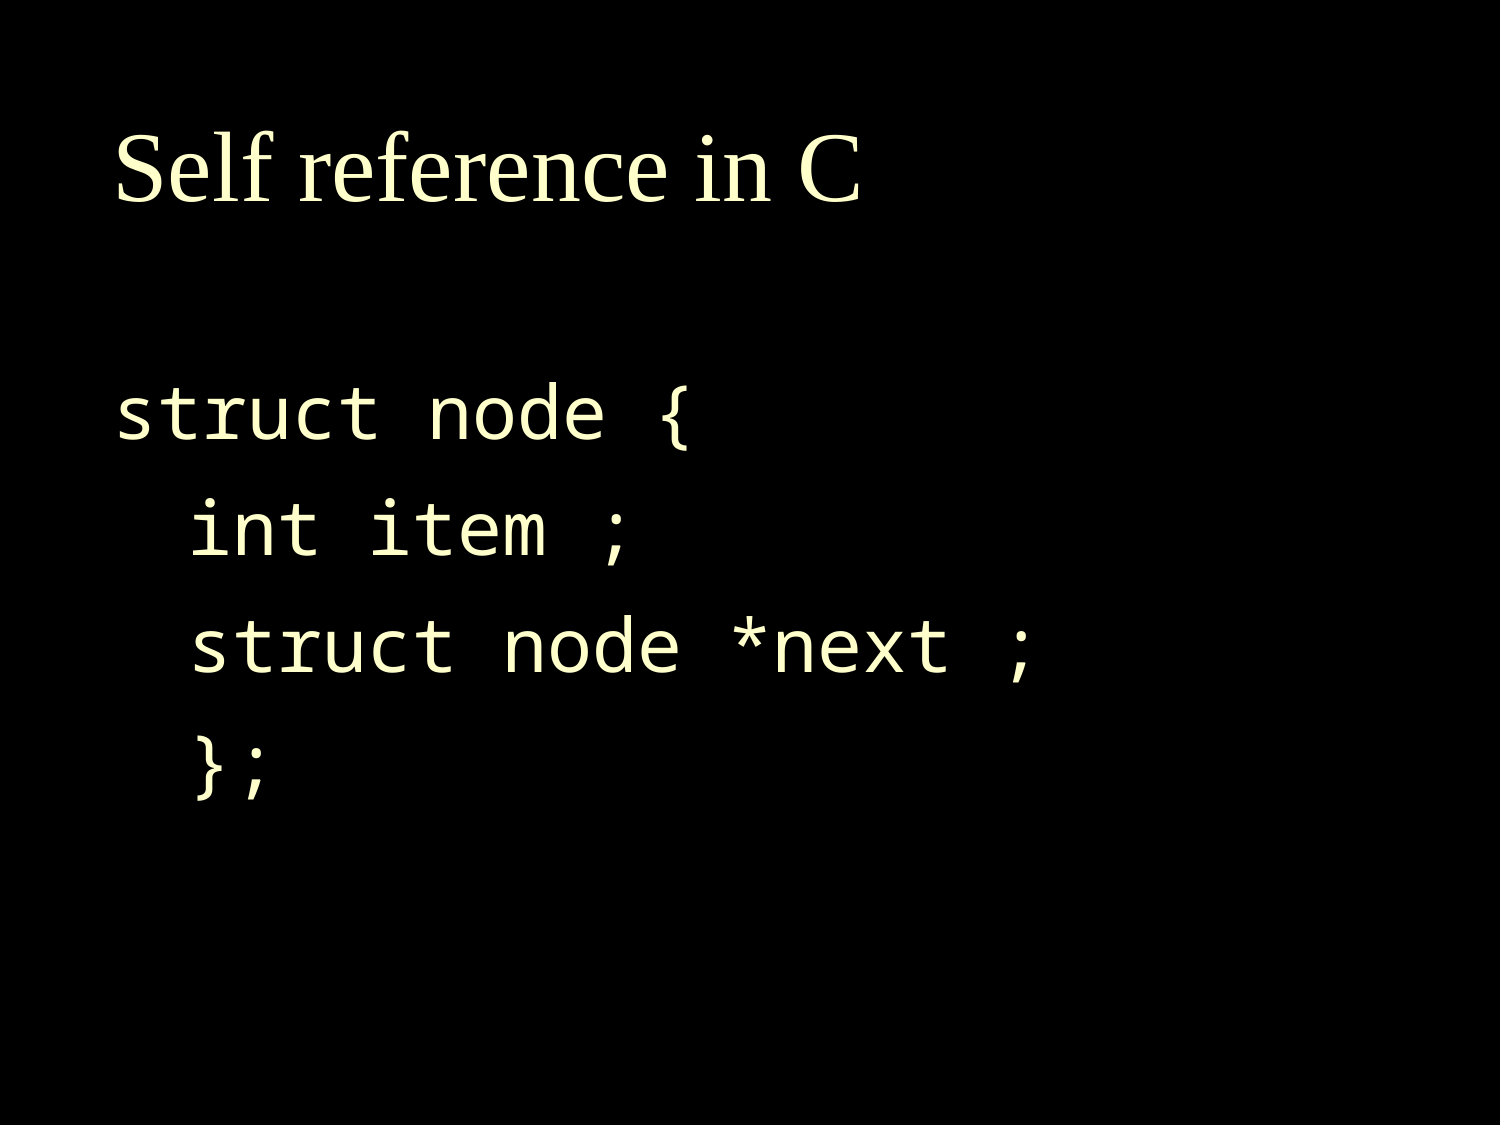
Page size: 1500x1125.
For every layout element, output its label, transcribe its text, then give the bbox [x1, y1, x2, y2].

list Self reference in C struct node { int item ; struct node *next ; }; [112, 112, 1426, 1011]
